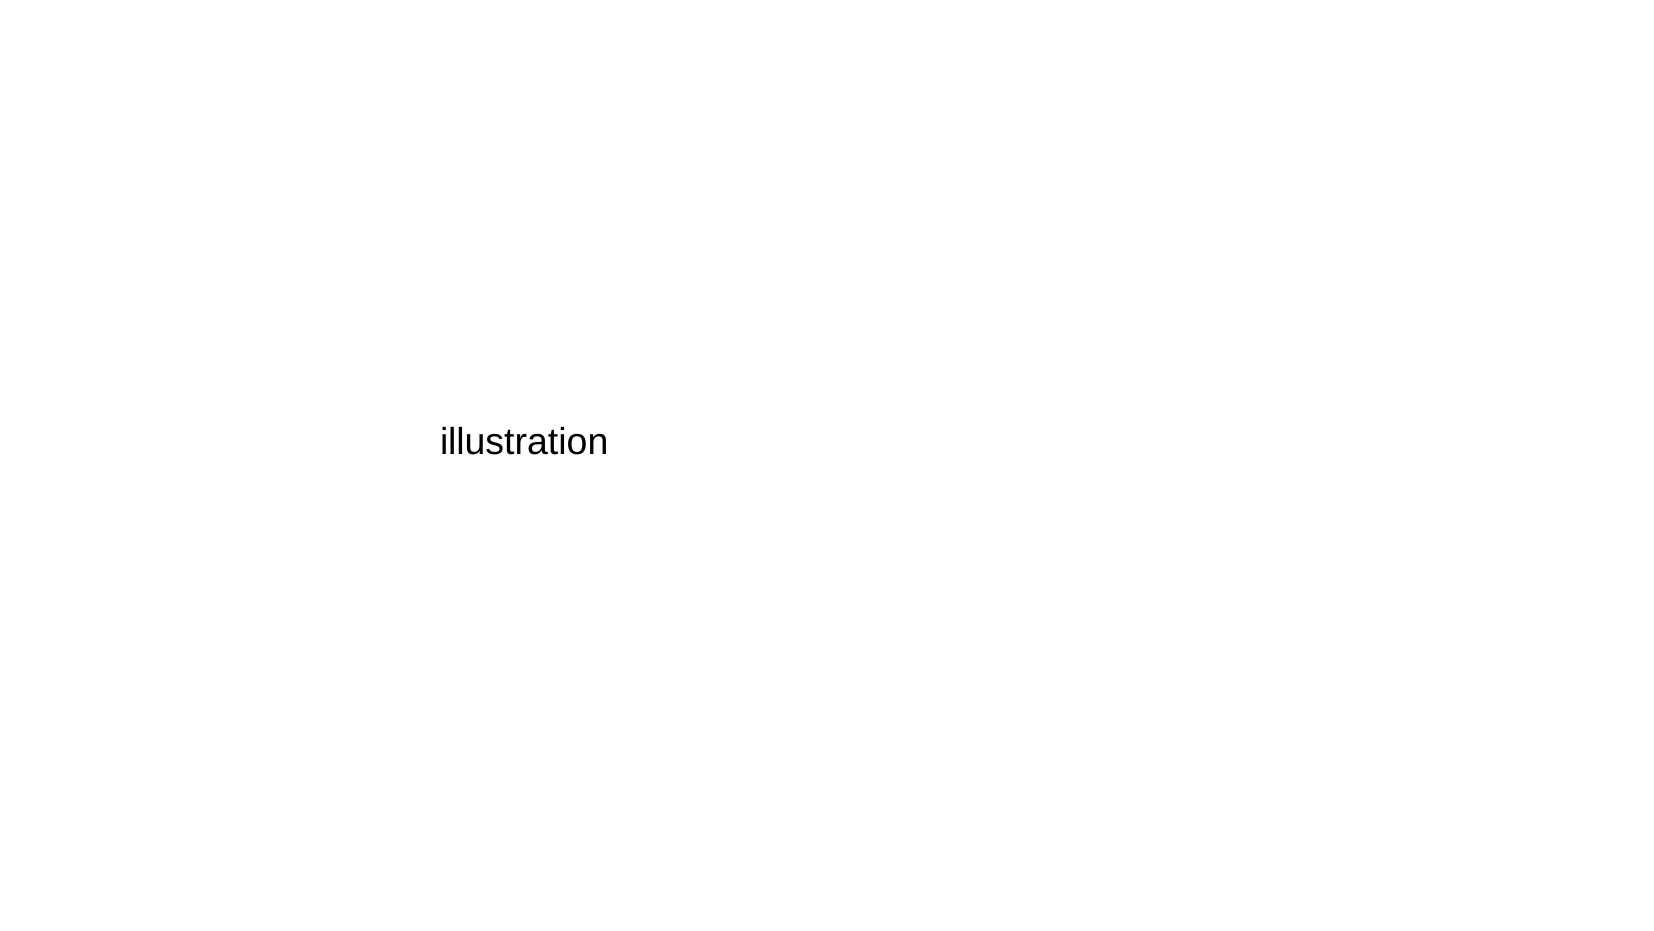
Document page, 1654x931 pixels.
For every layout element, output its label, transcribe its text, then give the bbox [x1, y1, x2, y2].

text_box illustration [425, 413, 839, 471]
